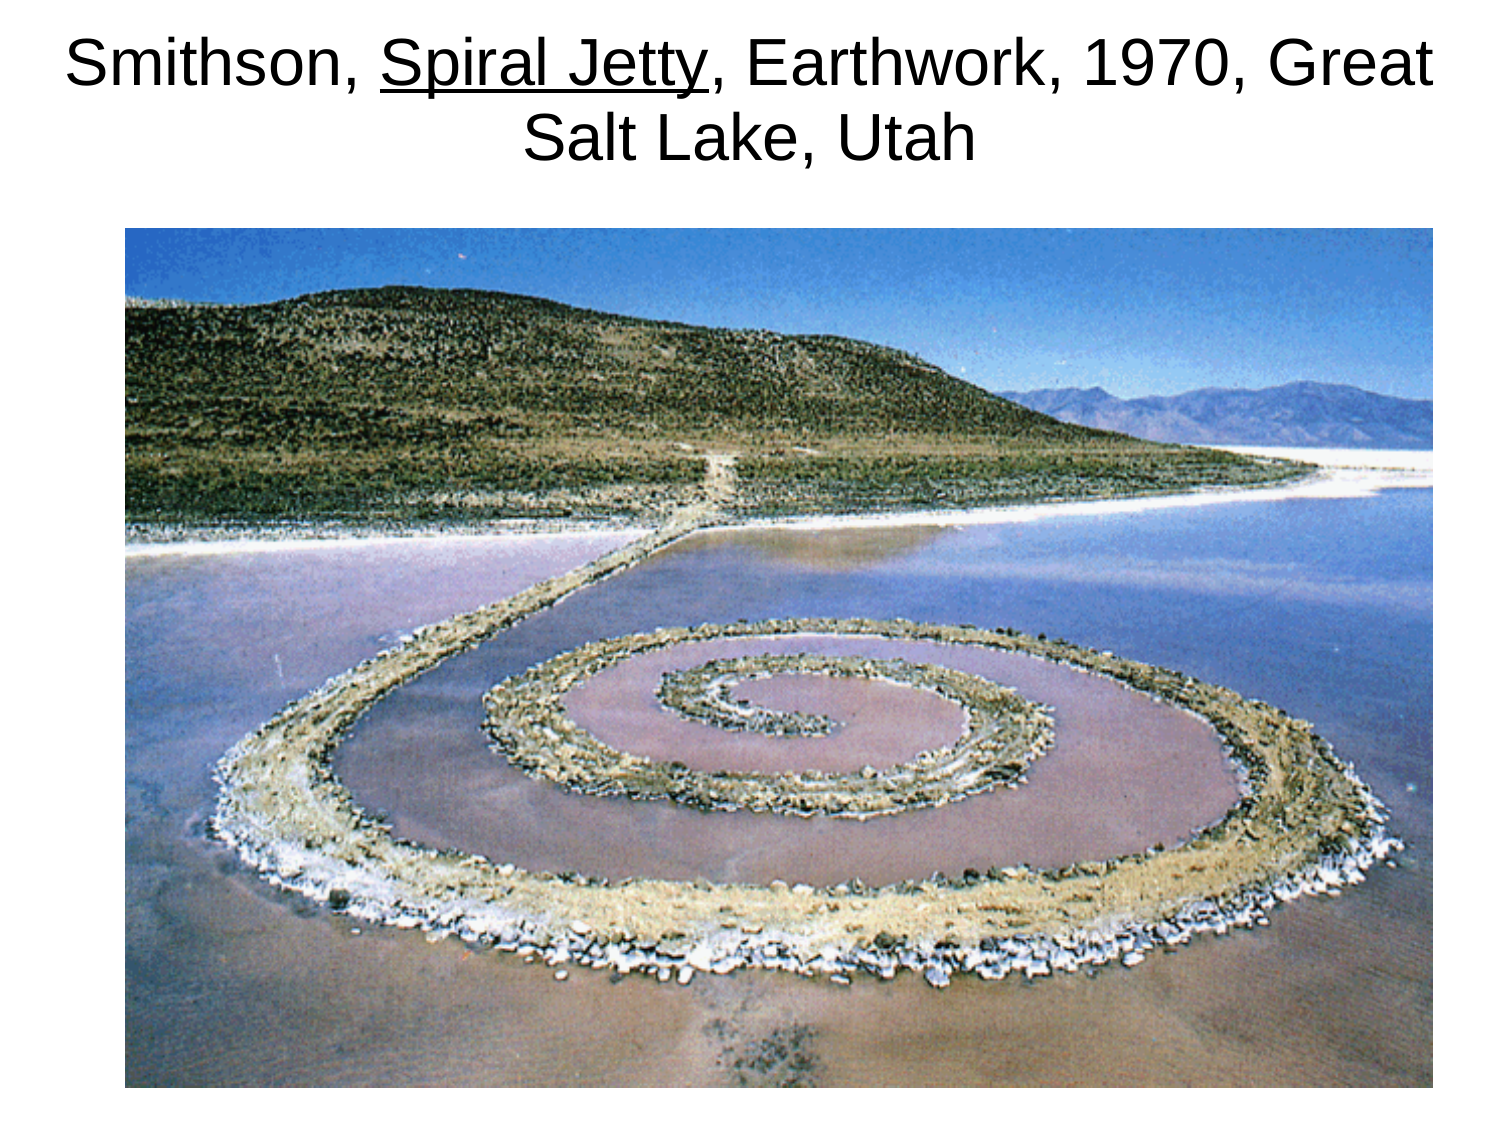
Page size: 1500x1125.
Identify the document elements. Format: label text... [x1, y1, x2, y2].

title Smithson, Spiral Jetty, Earthwork, 1970, Great Salt Lake, Utah [0, 0, 1500, 201]
picture [125, 228, 1433, 1089]
